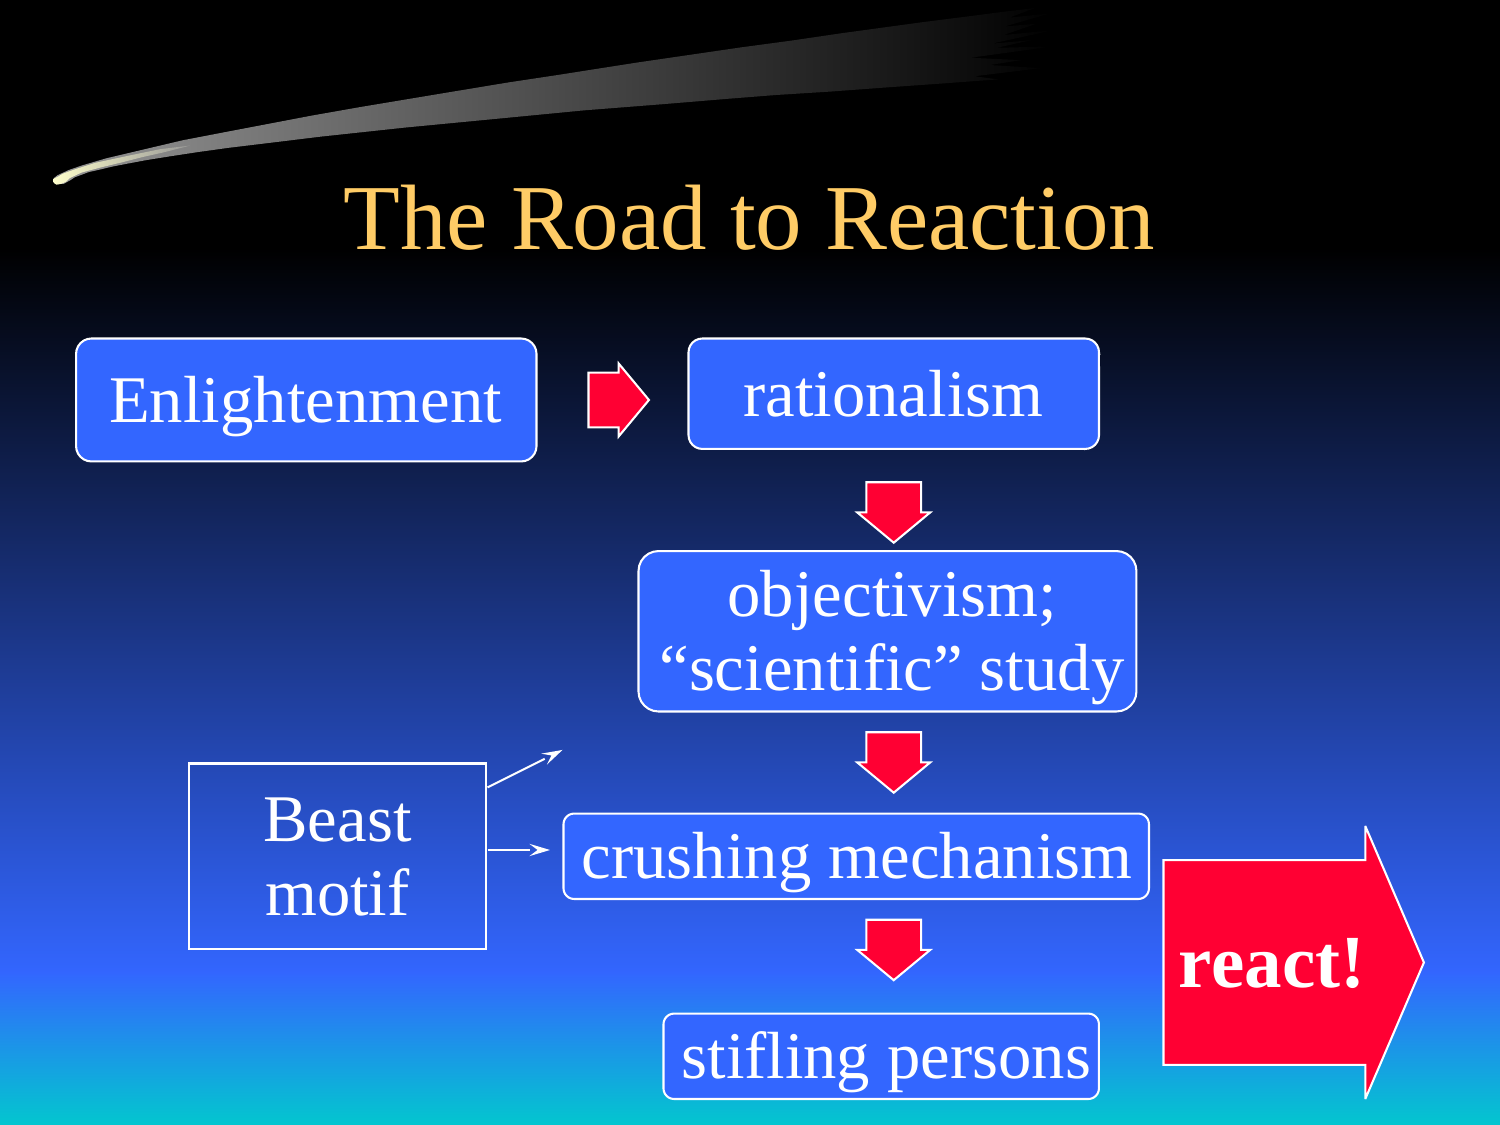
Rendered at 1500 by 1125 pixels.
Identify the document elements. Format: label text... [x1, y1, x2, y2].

text_box stifling persons [663, 1013, 1099, 1100]
title The Road to Reaction [112, 124, 1388, 313]
text_box react! [1163, 826, 1424, 1099]
text_box [588, 363, 649, 437]
text_box crushing mechanism [563, 813, 1149, 899]
text_box Beast motif [188, 763, 487, 949]
text_box Enlightenment [76, 338, 537, 462]
text_box rationalism [688, 338, 1100, 449]
text_box objectivism; “scientific” study [638, 551, 1137, 712]
text_box [857, 482, 931, 543]
text_box [857, 732, 931, 793]
text_box [857, 919, 931, 981]
